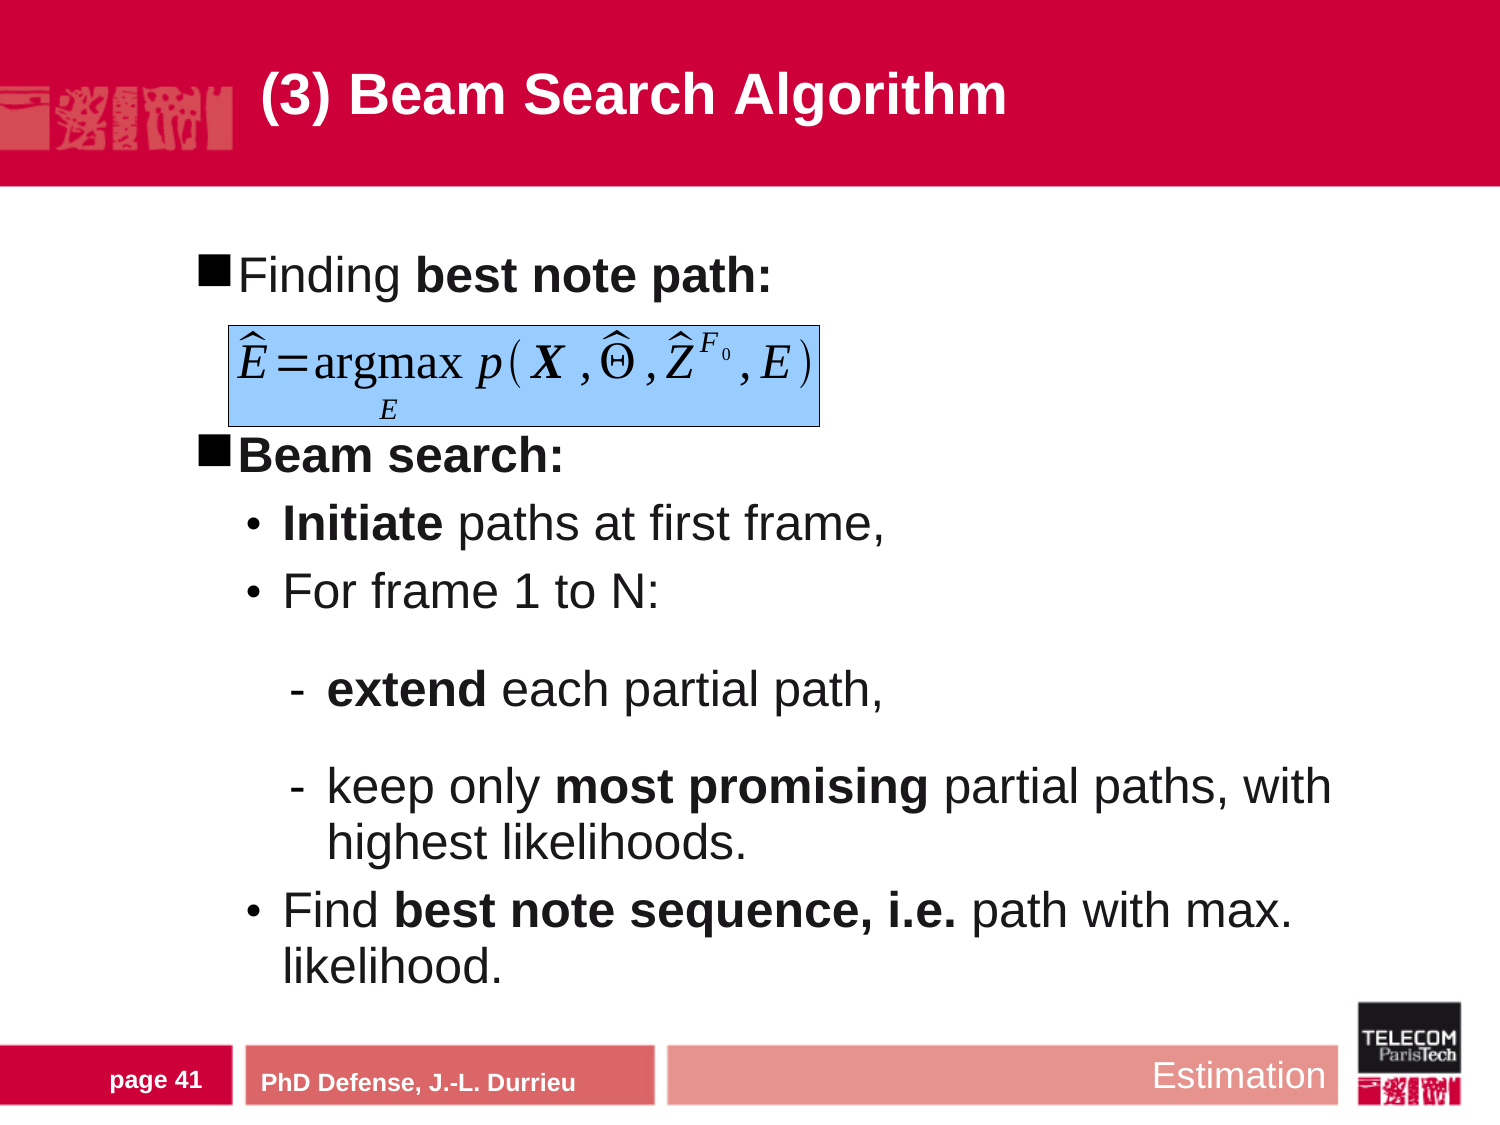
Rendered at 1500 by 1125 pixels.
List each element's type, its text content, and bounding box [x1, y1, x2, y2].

list Finding best note path: Beam search: Initiate paths at first frame, For frame 1 to N: extend each partial path, keep only most promising partial paths, with highest likelihoods. Find best note sequence, i.e. path with max. likelihood. [200, 247, 1459, 1014]
title (3) Beam Search Algorithm [245, 16, 1459, 173]
picture [0, 0, 1500, 1125]
text_box Estimation [1012, 1036, 1342, 1112]
chart [228, 325, 820, 427]
